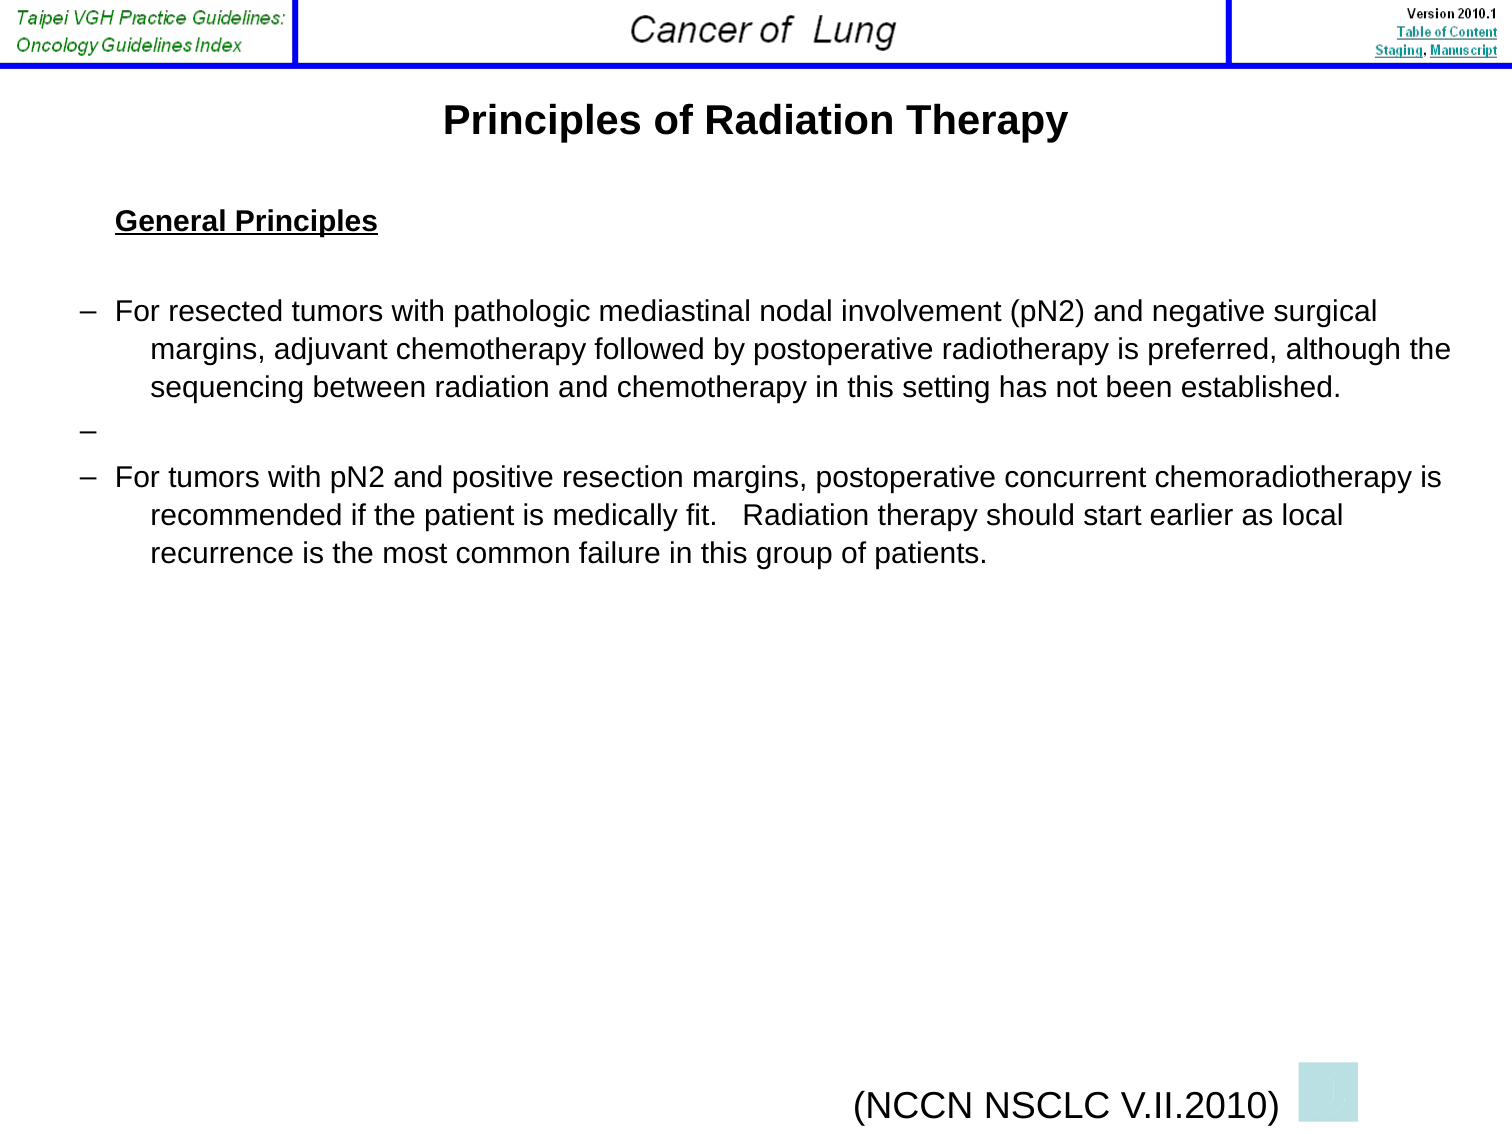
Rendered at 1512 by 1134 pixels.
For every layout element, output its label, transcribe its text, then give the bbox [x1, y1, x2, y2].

text_box (NCCN NSCLC V.II.2010) [838, 1073, 1295, 1133]
title Principles of Radiation Therapy [0, 70, 1512, 166]
list General Principles For resected tumors with pathologic mediastinal nodal involvement (pN2) and negative surgical margins, adjuvant chemotherapy followed by postoperative radiotherapy is preferred, although the sequencing between radiation and chemotherapy in this setting has not been established. For tumors with pN2 and positive resection margins, postoperative concurrent chemoradiotherapy is recommended if the patient is medically fit. Radiation therapy should start earlier as local recurrence is the most common failure in this group of patients. [64, 191, 1483, 582]
